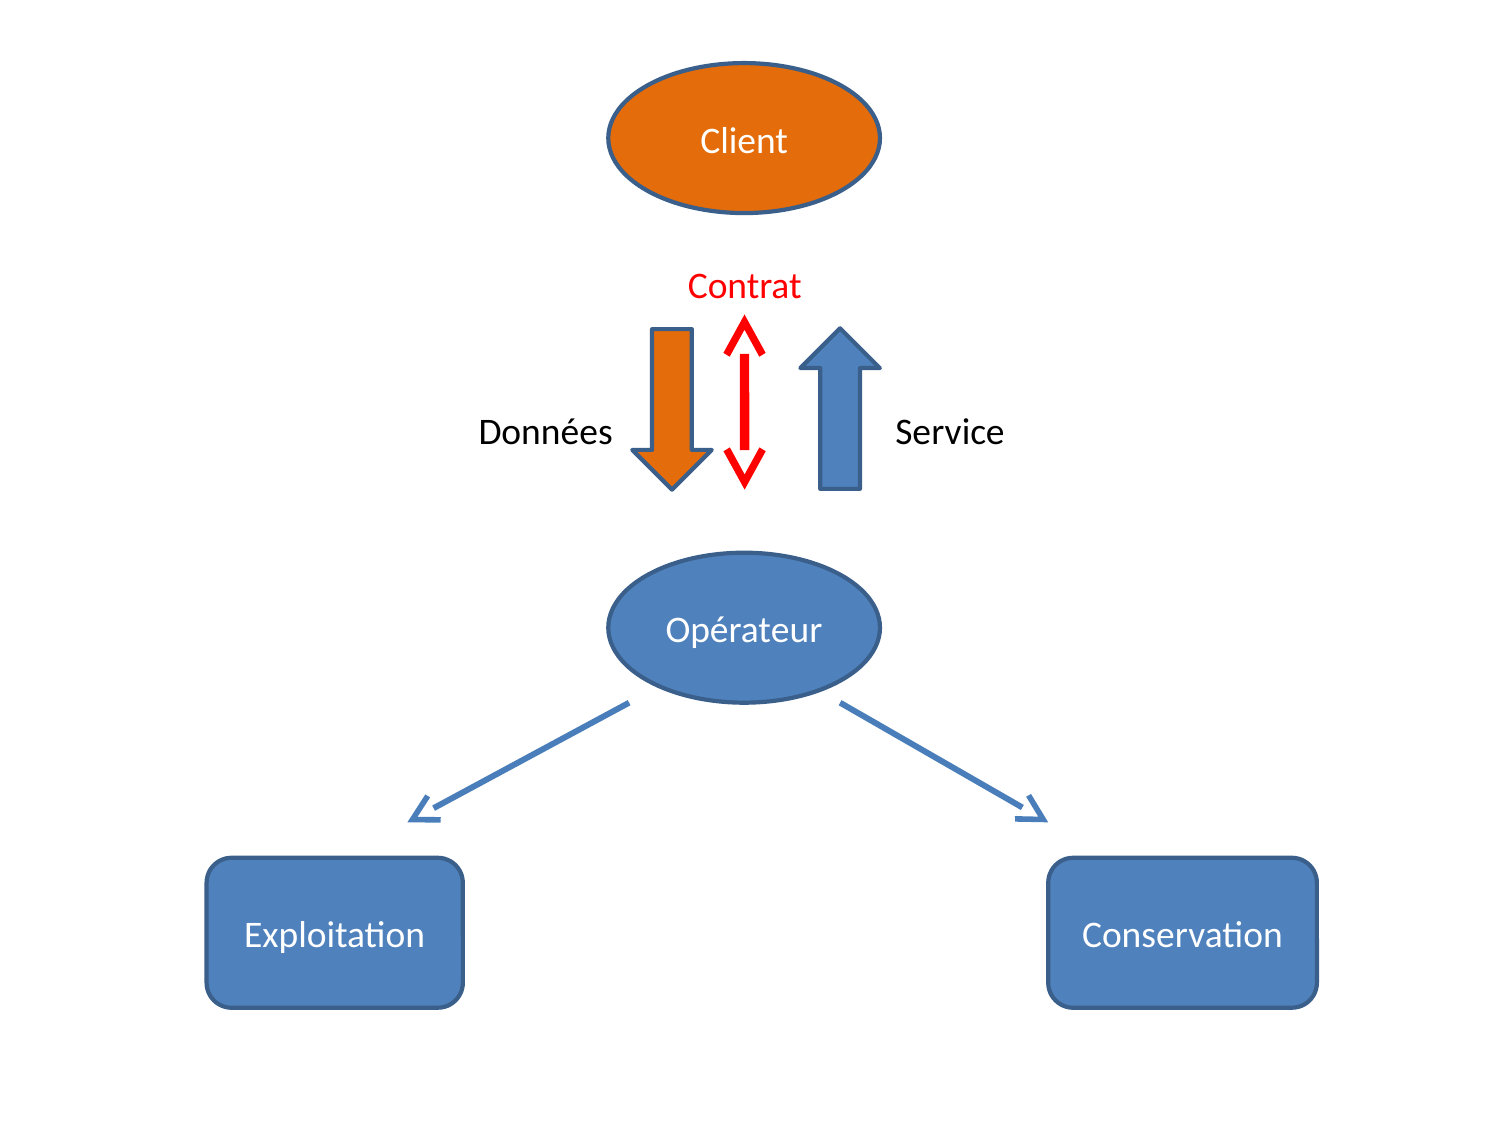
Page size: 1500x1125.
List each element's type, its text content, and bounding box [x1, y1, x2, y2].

text_box Données [463, 399, 629, 460]
text_box Exploitation [206, 857, 463, 1008]
text_box Conservation [1048, 857, 1317, 1008]
text_box Opérateur [608, 552, 880, 703]
text_box Service [880, 399, 1020, 460]
text_box [632, 329, 712, 490]
text_box [800, 328, 880, 489]
text_box Client [608, 63, 880, 214]
text_box Contrat [673, 253, 817, 314]
